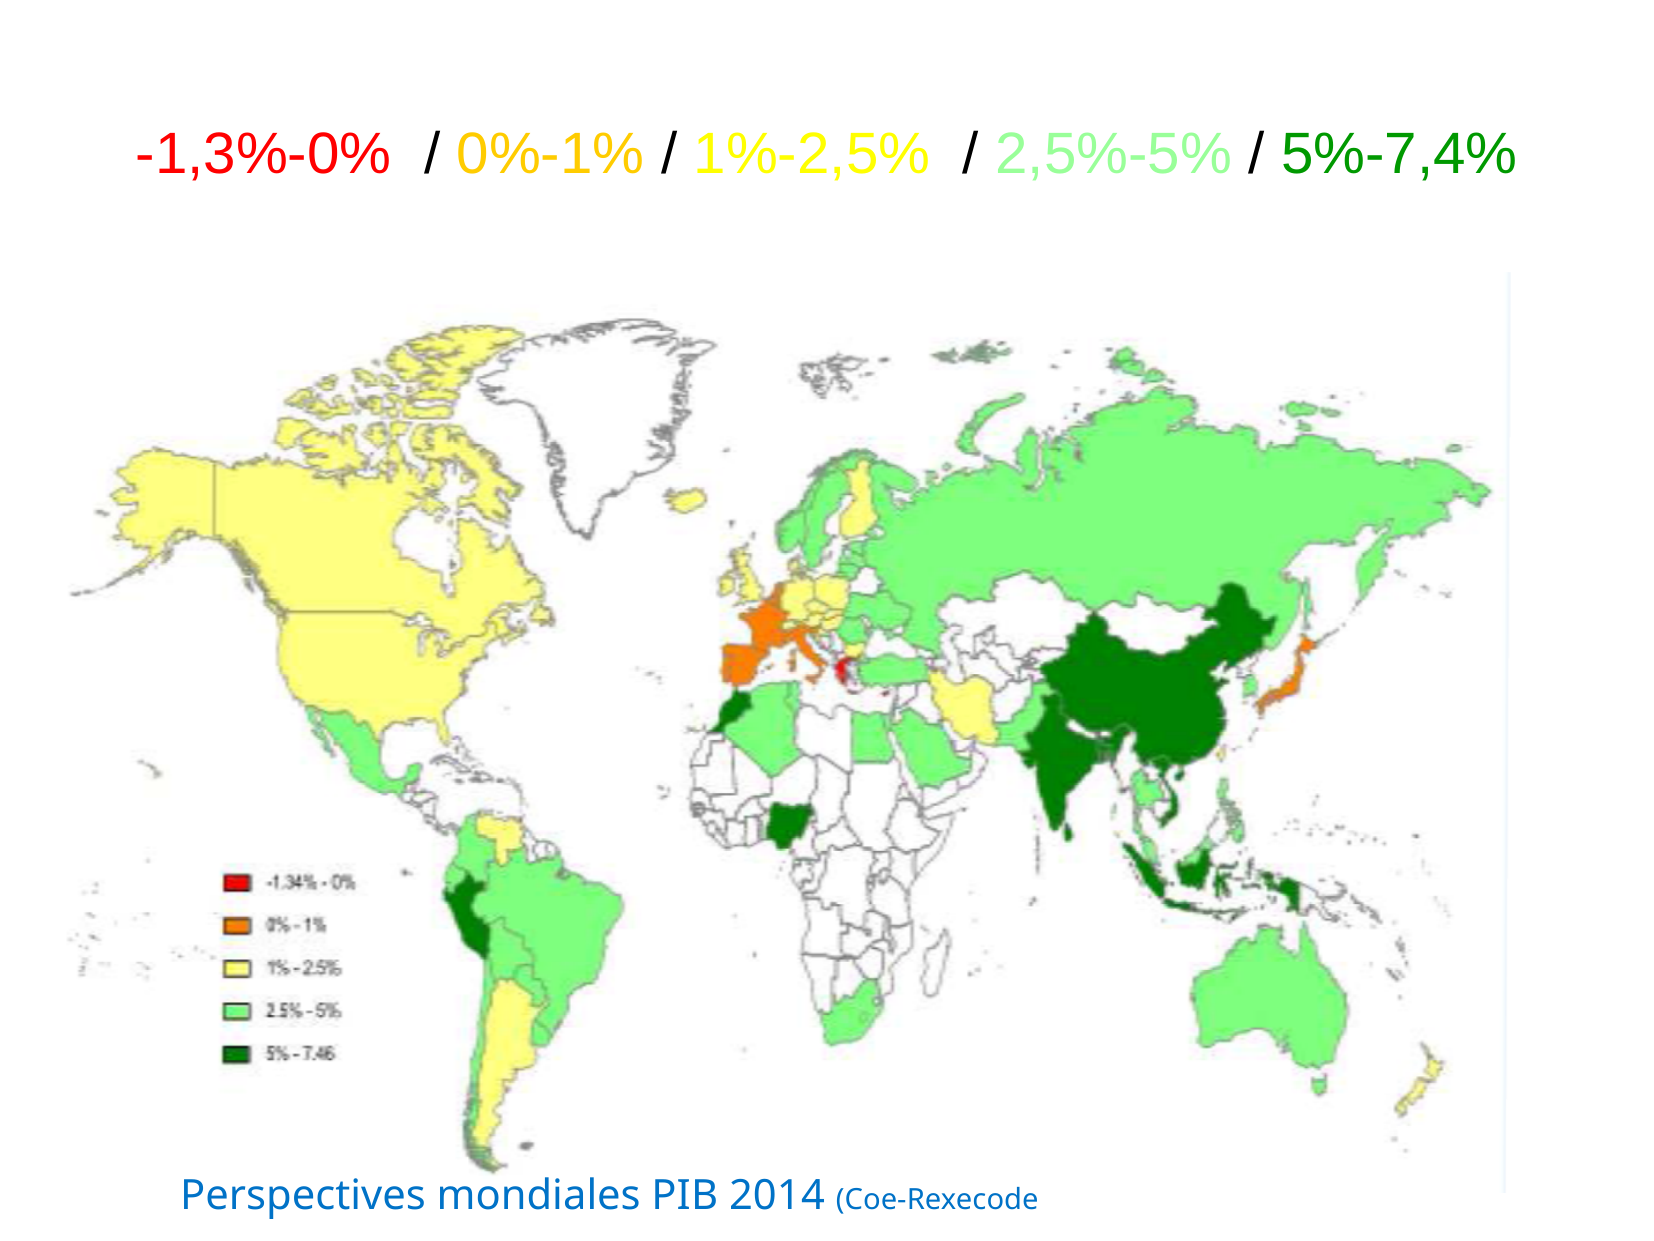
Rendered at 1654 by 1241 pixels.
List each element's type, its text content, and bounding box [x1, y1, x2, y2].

title -1,3%-0% / 0%-1% / 1%-2,5% / 2,5%-5% / 5%-7,4% [82, 49, 1571, 257]
picture [64, 271, 1511, 1193]
text_box Perspectives mondiales PIB 2014 (Coe-Rexecode [165, 1157, 1511, 1222]
